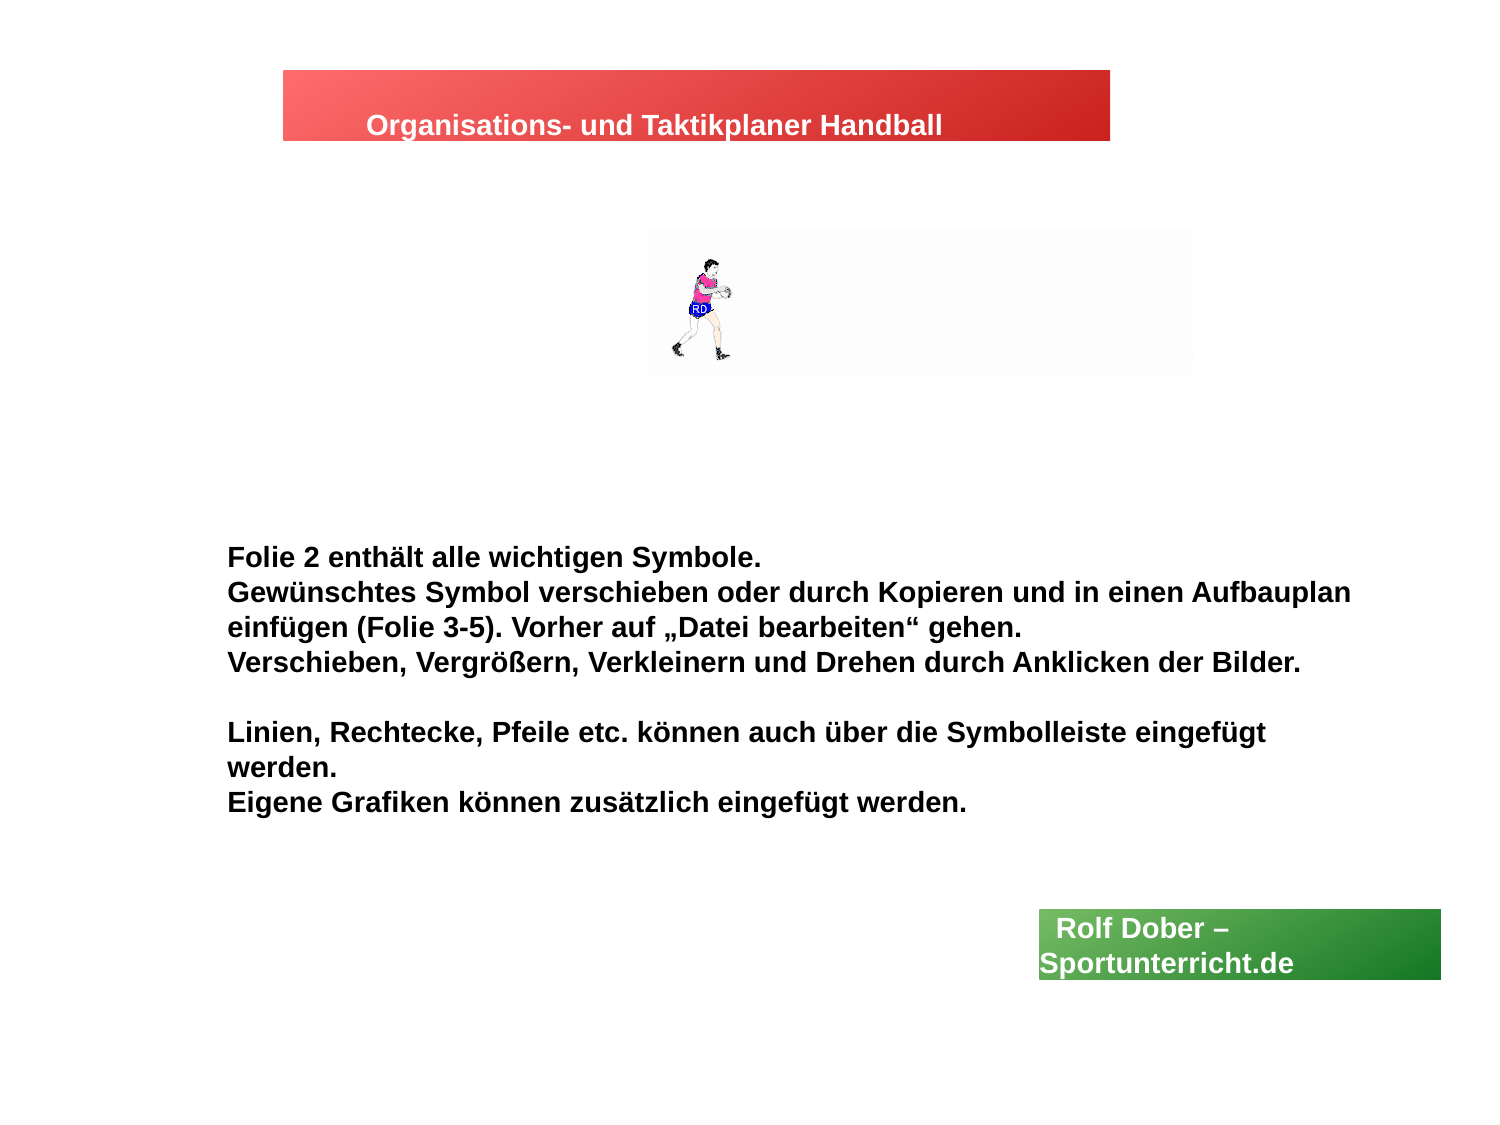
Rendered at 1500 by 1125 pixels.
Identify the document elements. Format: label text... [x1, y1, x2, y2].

picture [649, 228, 1193, 377]
text_box Organisations- und Taktikplaner Handball [283, 70, 1111, 141]
text_box Rolf Dober – Sportunterricht.de [1039, 909, 1441, 980]
text_box Folie 2 enthält alle wichtigen Symbole. Gewünschtes Symbol verschieben oder durch Kopieren und in einen Aufbauplan einfügen (Folie 3-5). Vorher auf „Datei bearbeiten“ gehen. Verschieben, Vergrößern, Verkleinern und Drehen durch Anklicken der Bilder. Linien, Rechtecke, Pfeile etc. können auch über die Symbolleiste eingefügt werden. Eigene Grafiken können zusätzlich eingefügt werden. [212, 531, 1393, 861]
